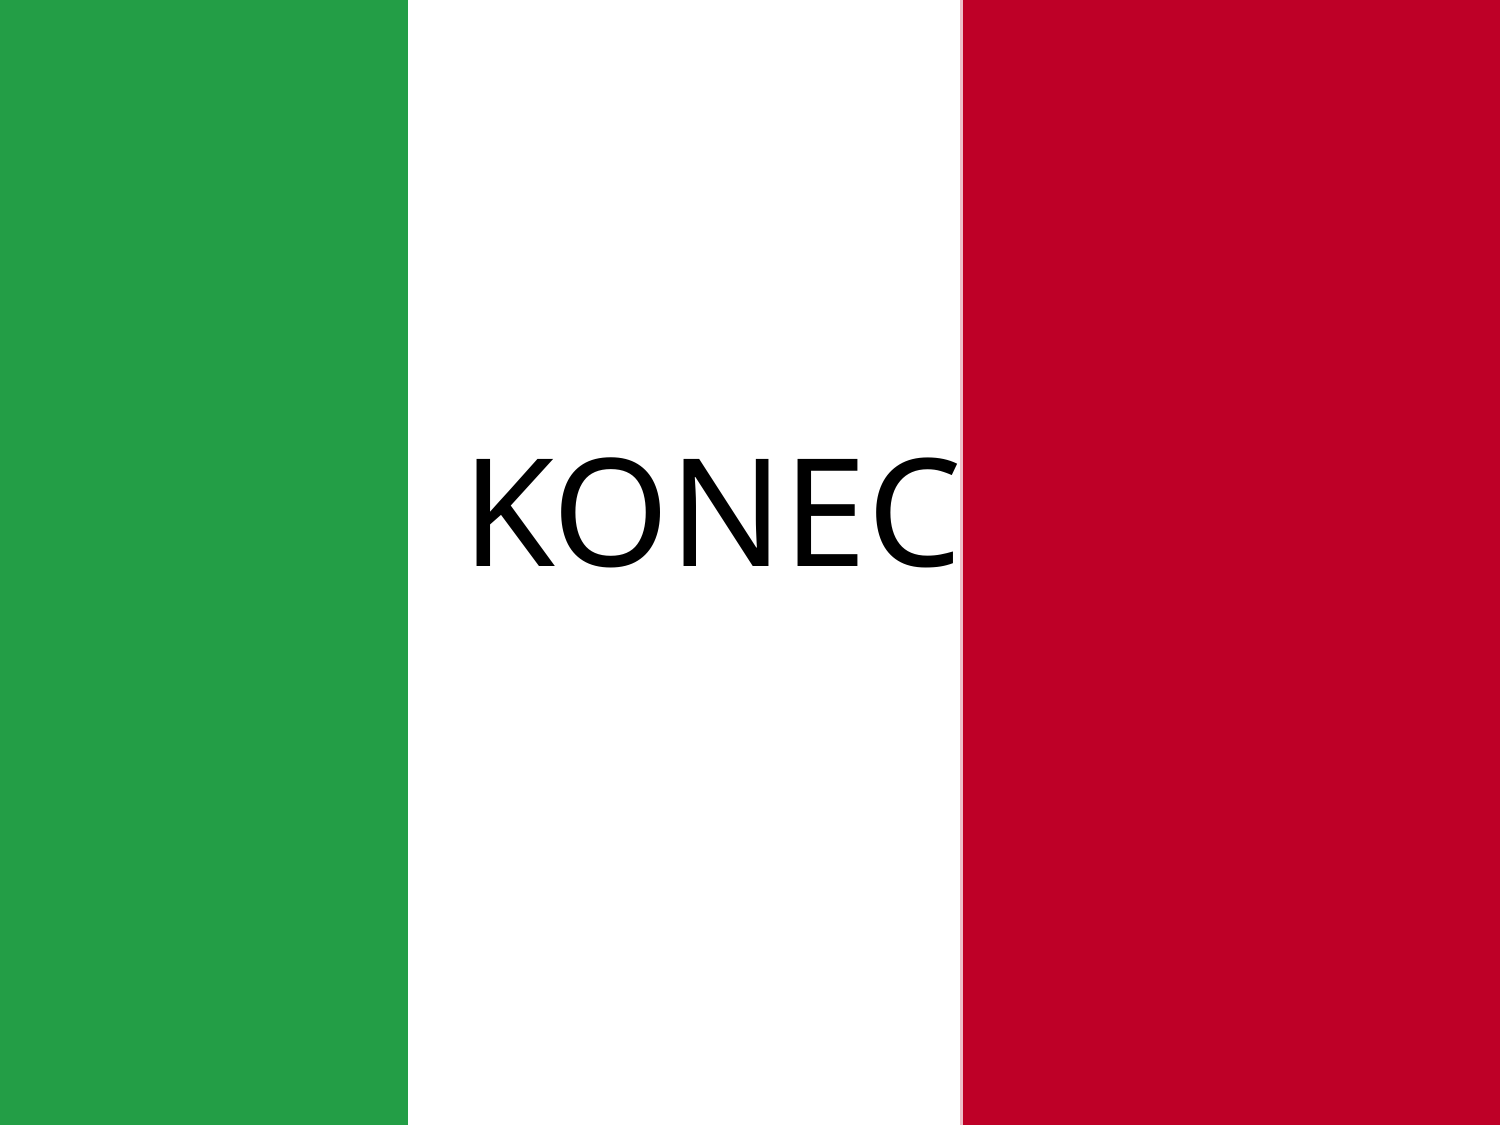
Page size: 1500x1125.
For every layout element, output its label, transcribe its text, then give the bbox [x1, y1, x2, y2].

picture [0, 0, 1500, 1125]
title KONEC [37, 412, 1388, 600]
